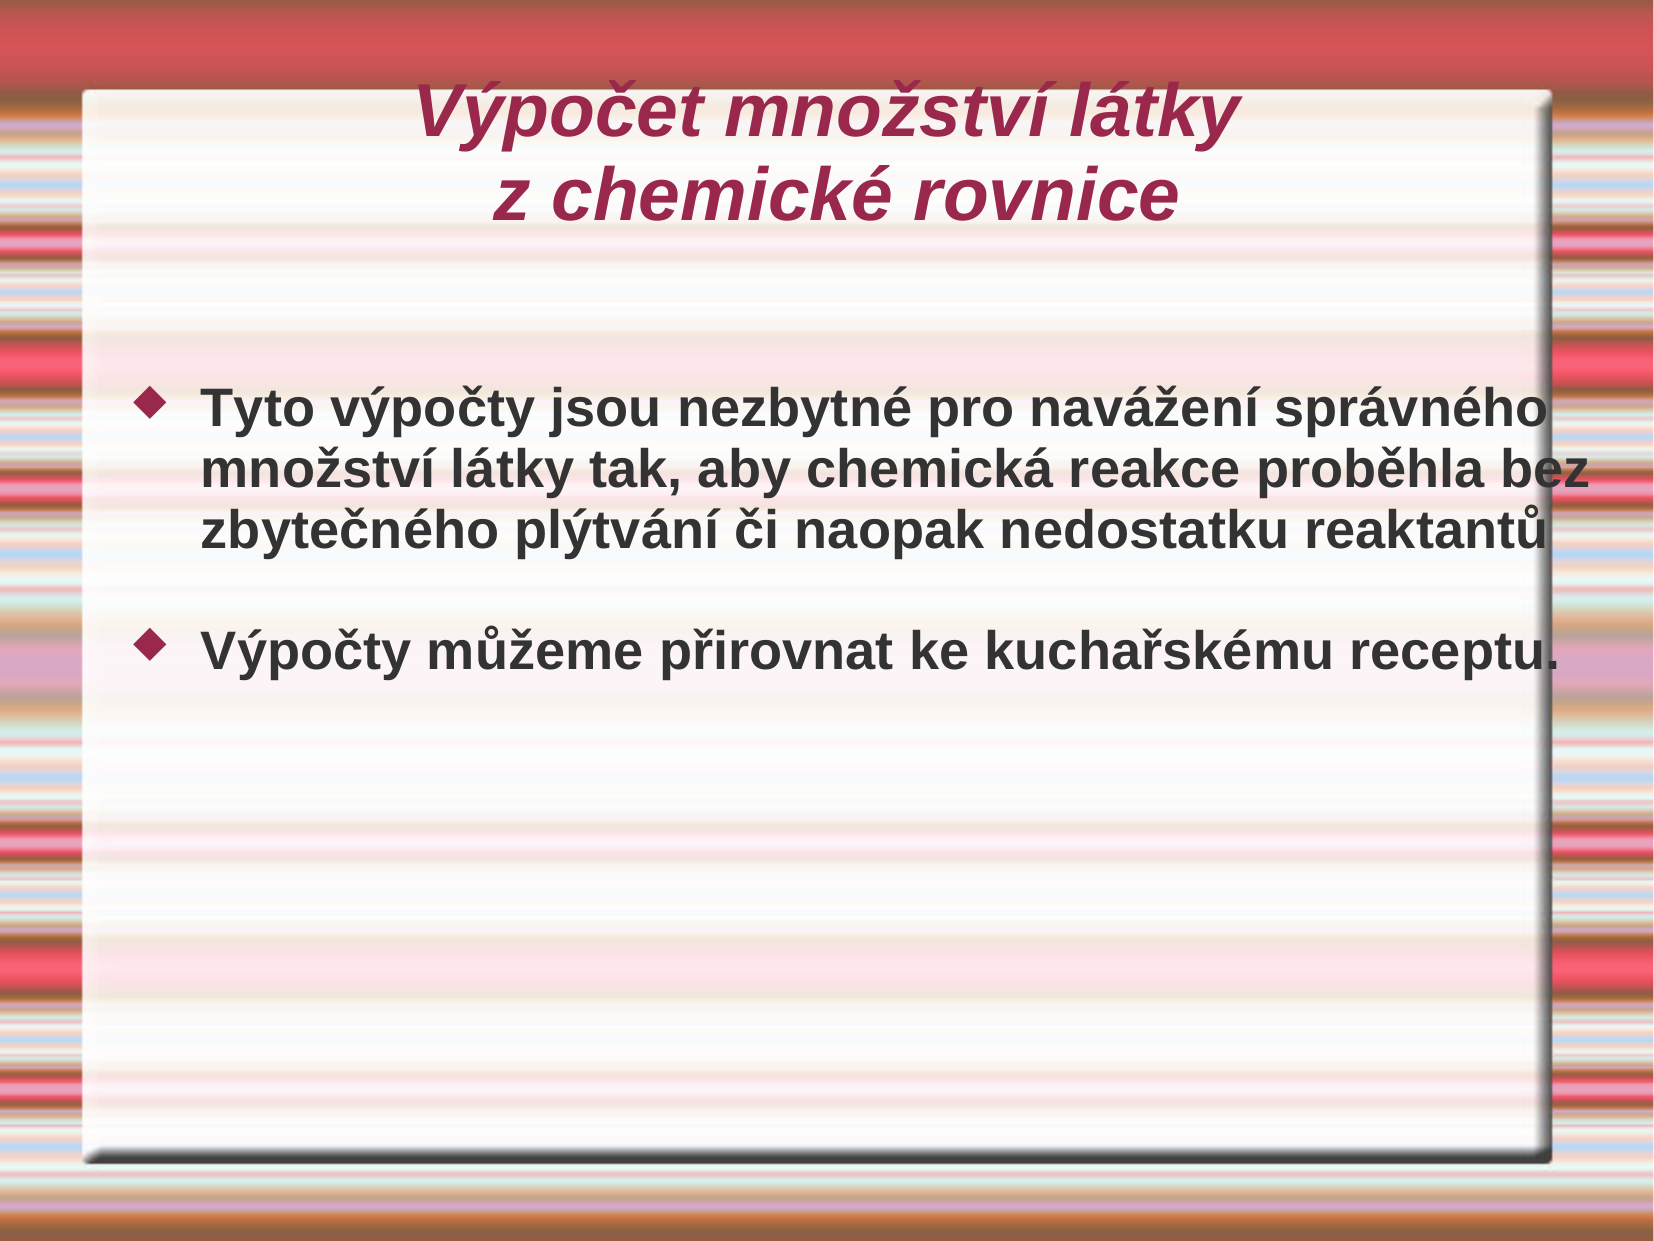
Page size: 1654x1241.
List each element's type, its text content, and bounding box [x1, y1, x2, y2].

list Tyto výpočty jsou nezbytné pro navážení správného množství látky tak, aby chemická reakce proběhla bez zbytečného plýtvání či naopak nedostatku reaktantů Výpočty můžeme přirovnat ke kuchařskému receptu. [118, 377, 1607, 1182]
title Výpočet množství látky z chemické rovnice [82, 49, 1571, 257]
picture [0, 0, 1654, 1241]
